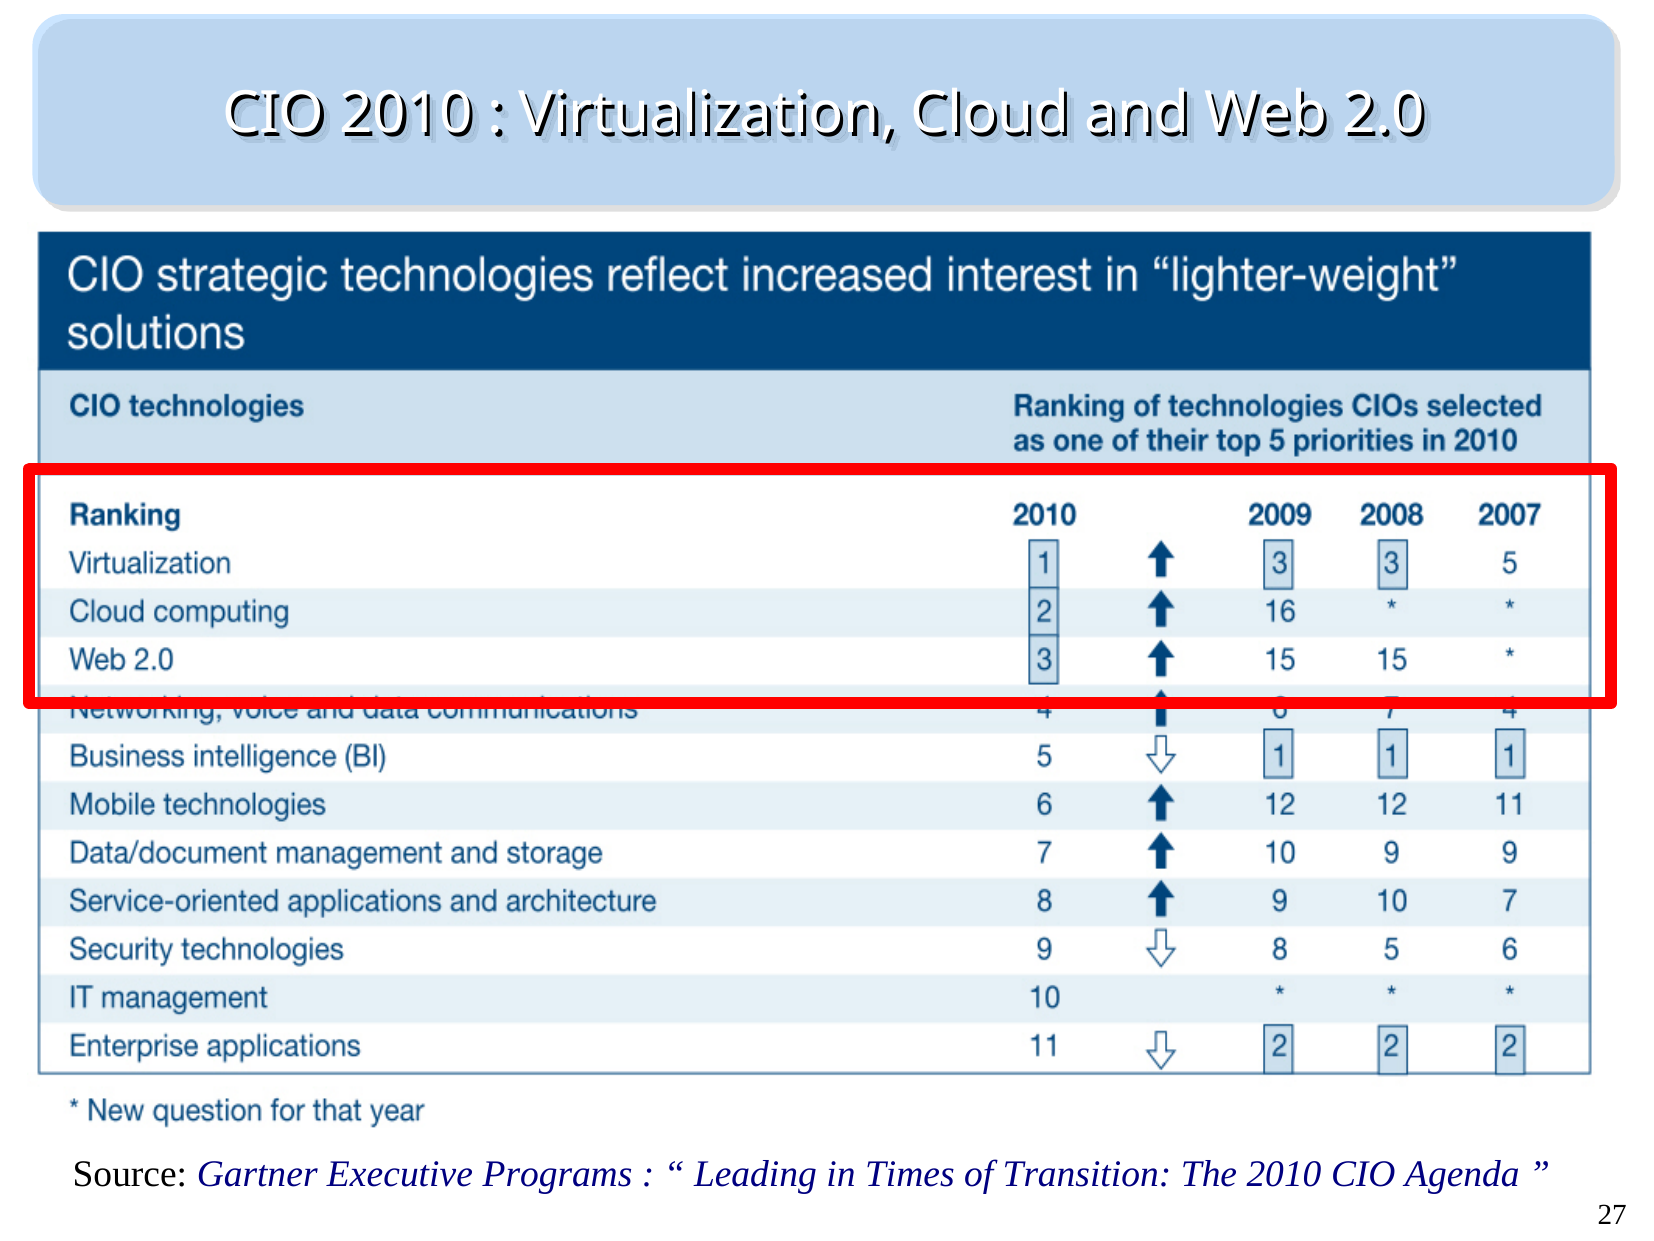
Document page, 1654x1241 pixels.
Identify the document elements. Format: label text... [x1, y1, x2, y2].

picture [27, 709, 1612, 1141]
text_box Source: Gartner Executive Programs : “ Leading in Times of Transition: The 2010 CIO Agenda ” [57, 1141, 1582, 1216]
text_box CIO 2010 : Virtualization, Cloud and Web 2.0 [32, 14, 1615, 206]
picture [27, 222, 1612, 463]
picture [35, 475, 1605, 697]
